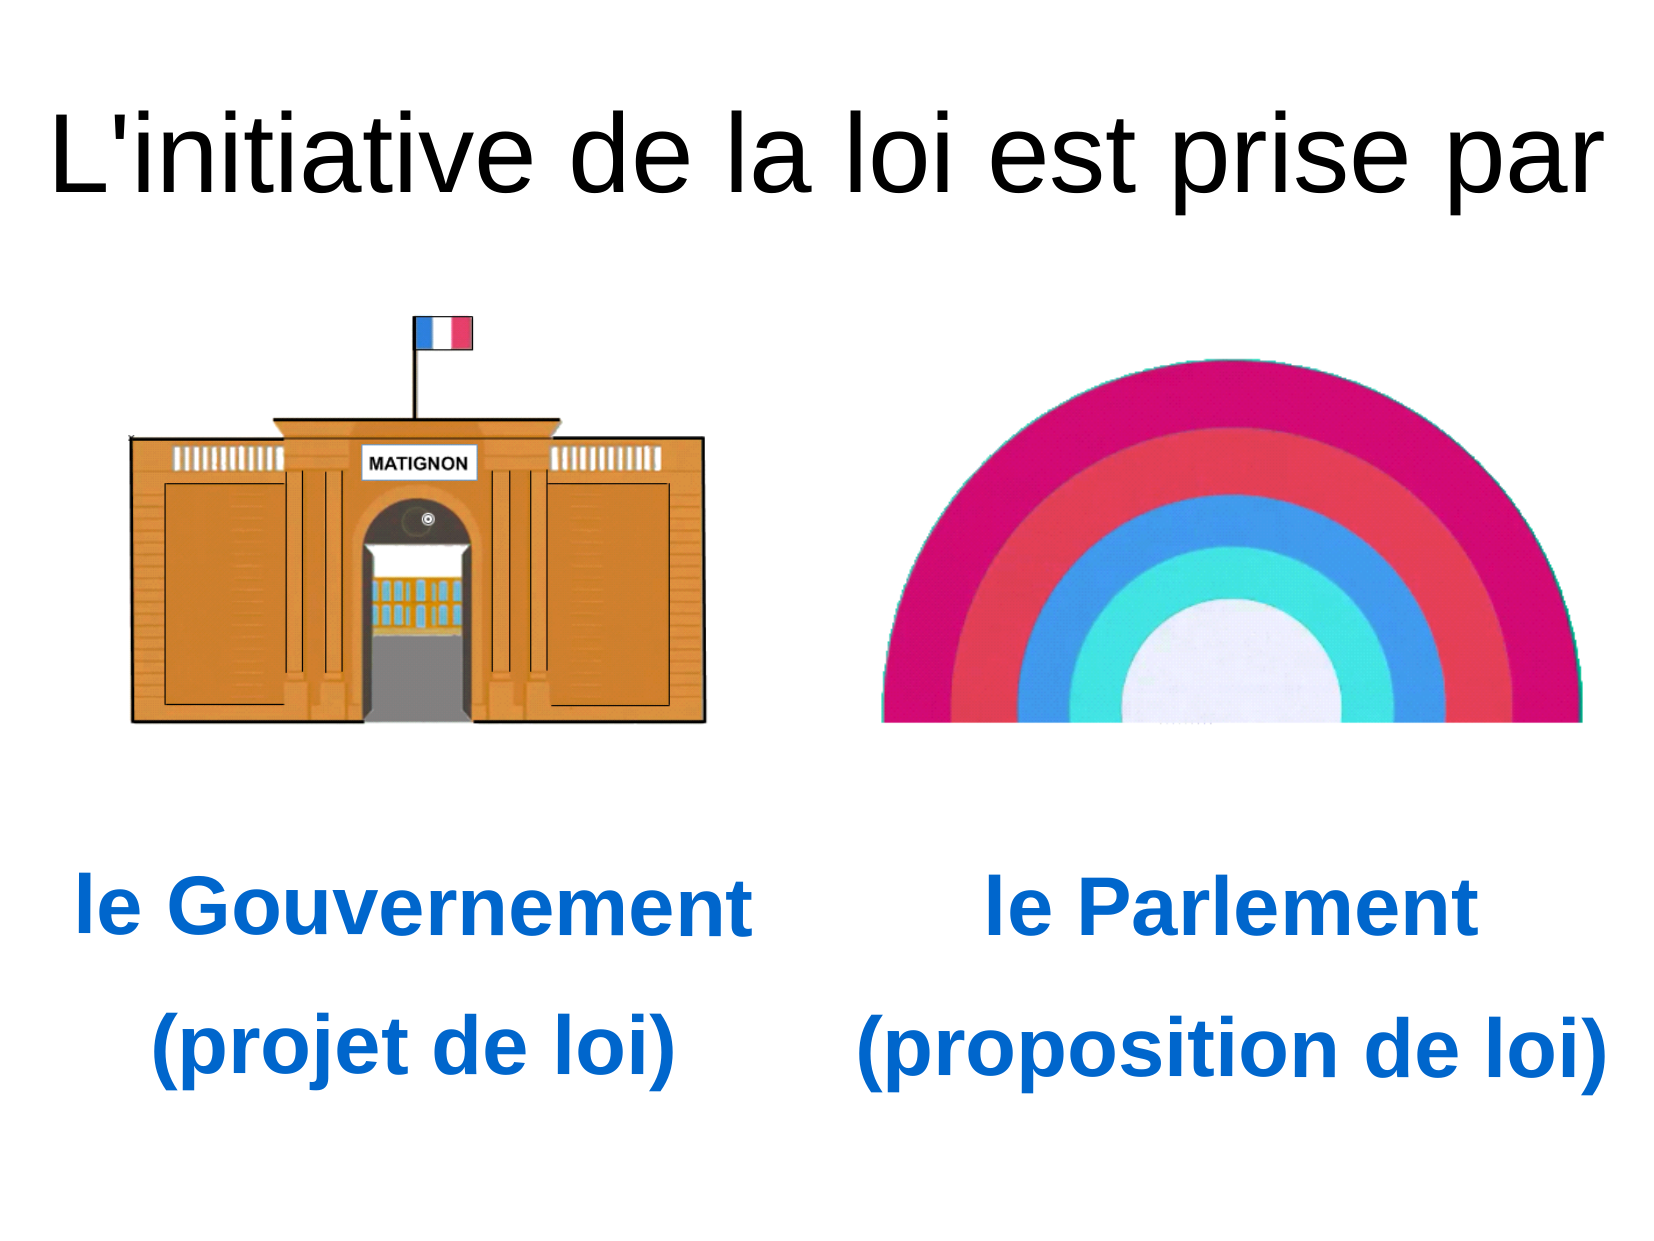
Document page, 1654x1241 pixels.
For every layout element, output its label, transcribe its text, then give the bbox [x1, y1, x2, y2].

title (proposition de loi) [846, 947, 1618, 1140]
title le Gouvernement [46, 806, 782, 995]
picture [866, 353, 1597, 728]
title L'initiative de la loi est prise par [0, 0, 1654, 296]
picture [118, 307, 720, 737]
title le Parlement [925, 838, 1538, 950]
title (projet de loi) [46, 945, 782, 1137]
